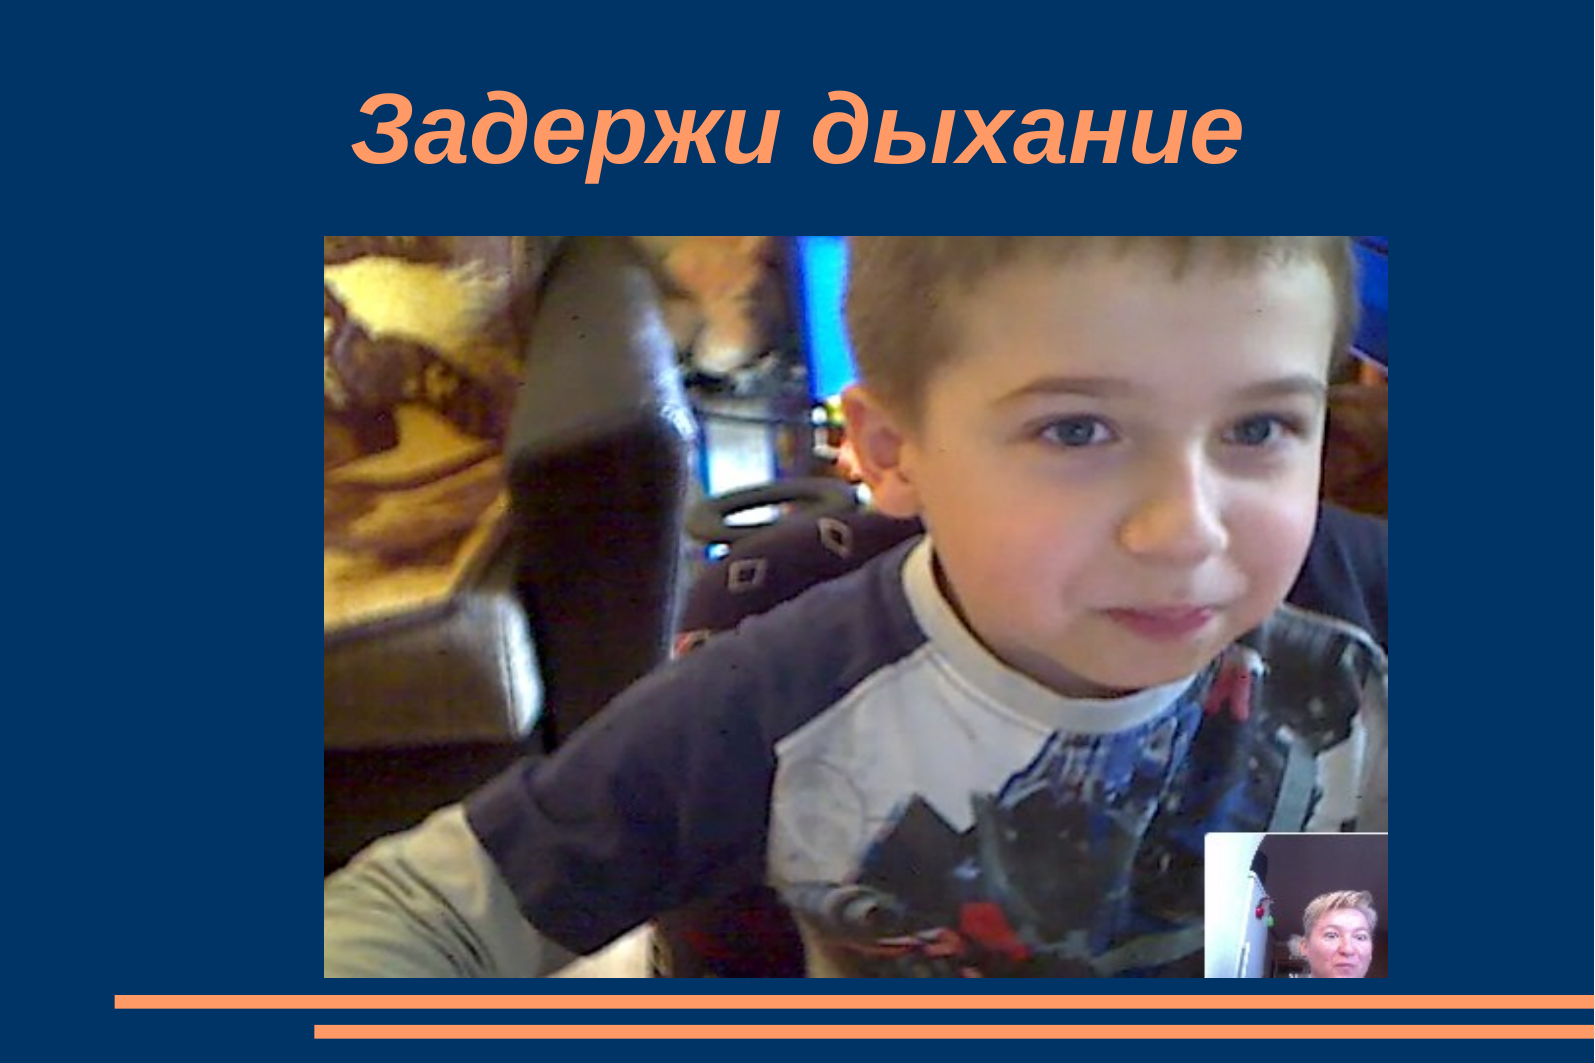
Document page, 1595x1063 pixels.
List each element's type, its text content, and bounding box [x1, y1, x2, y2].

picture [324, 236, 1388, 978]
title Задержи дыхание [117, 39, 1479, 218]
